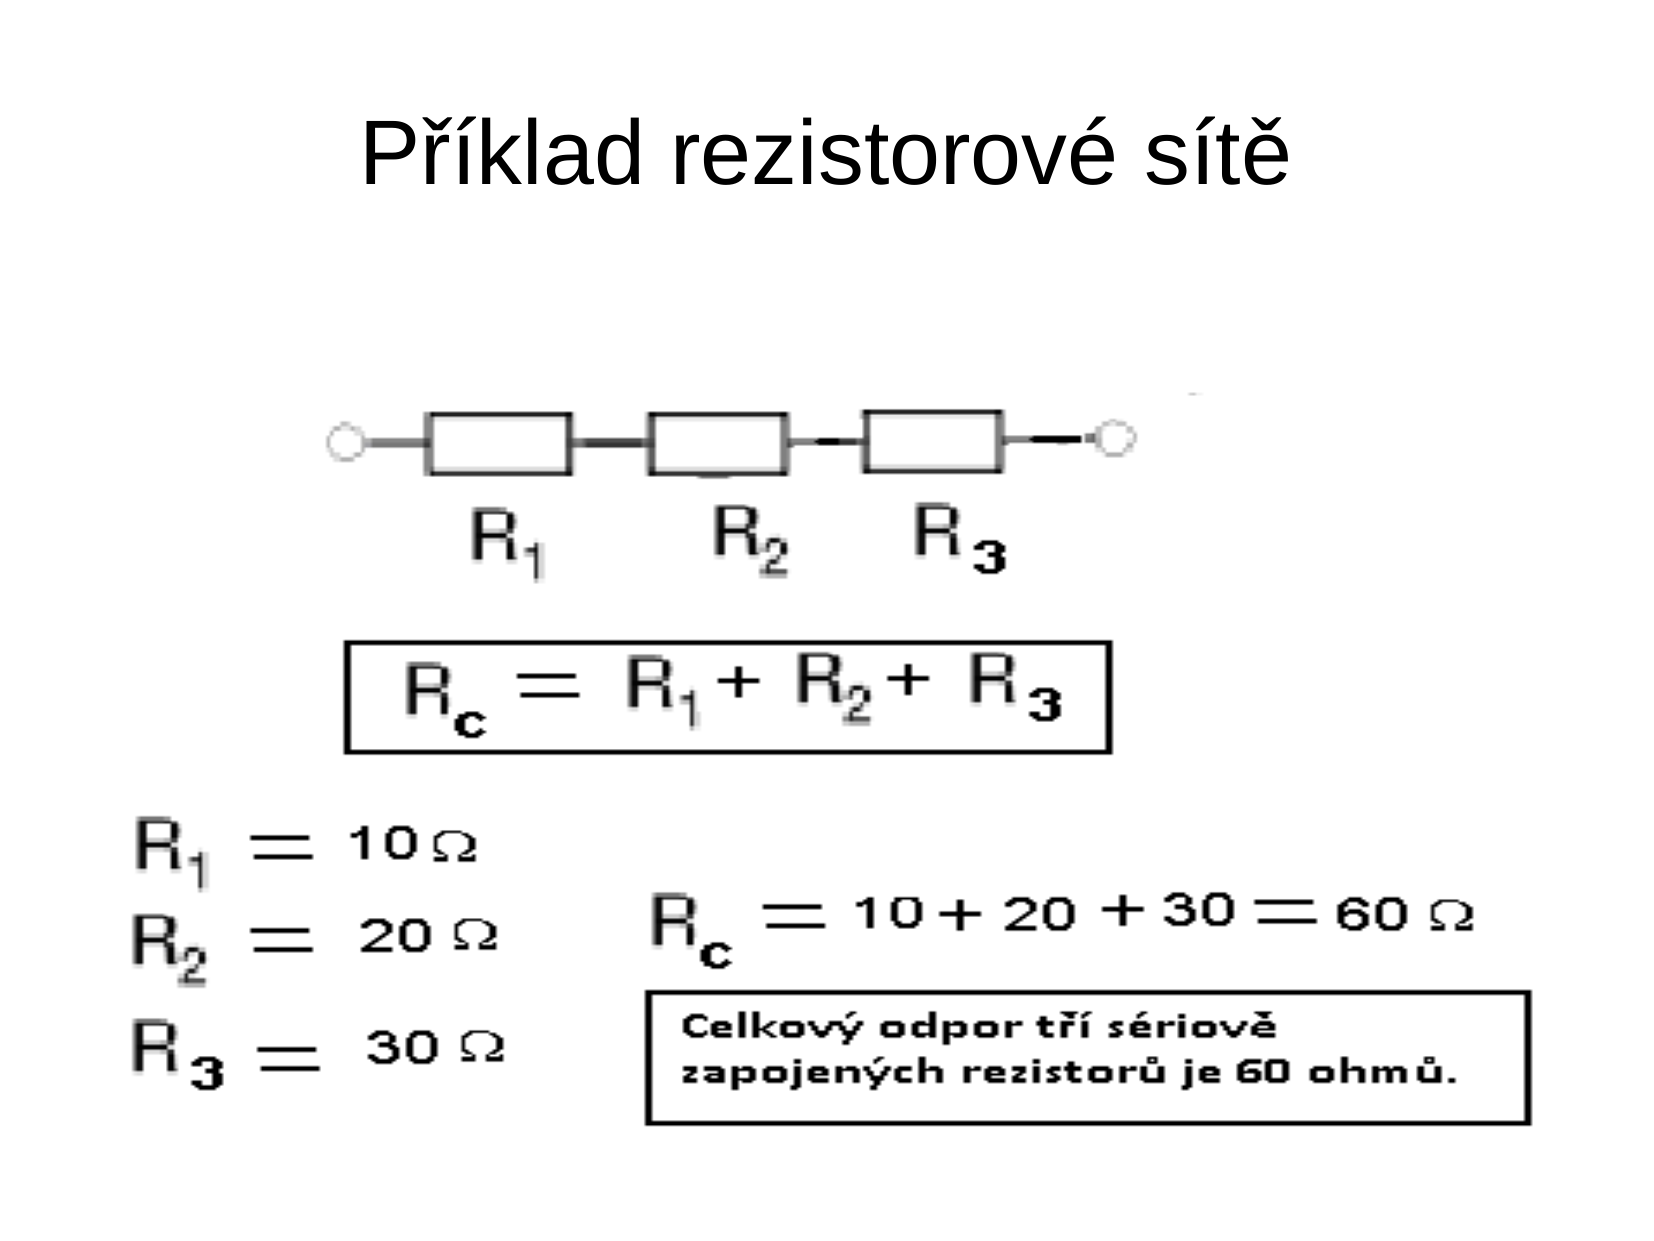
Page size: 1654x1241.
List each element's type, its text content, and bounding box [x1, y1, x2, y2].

title Příklad rezistorové sítě [82, 49, 1571, 257]
picture [82, 346, 1595, 1193]
